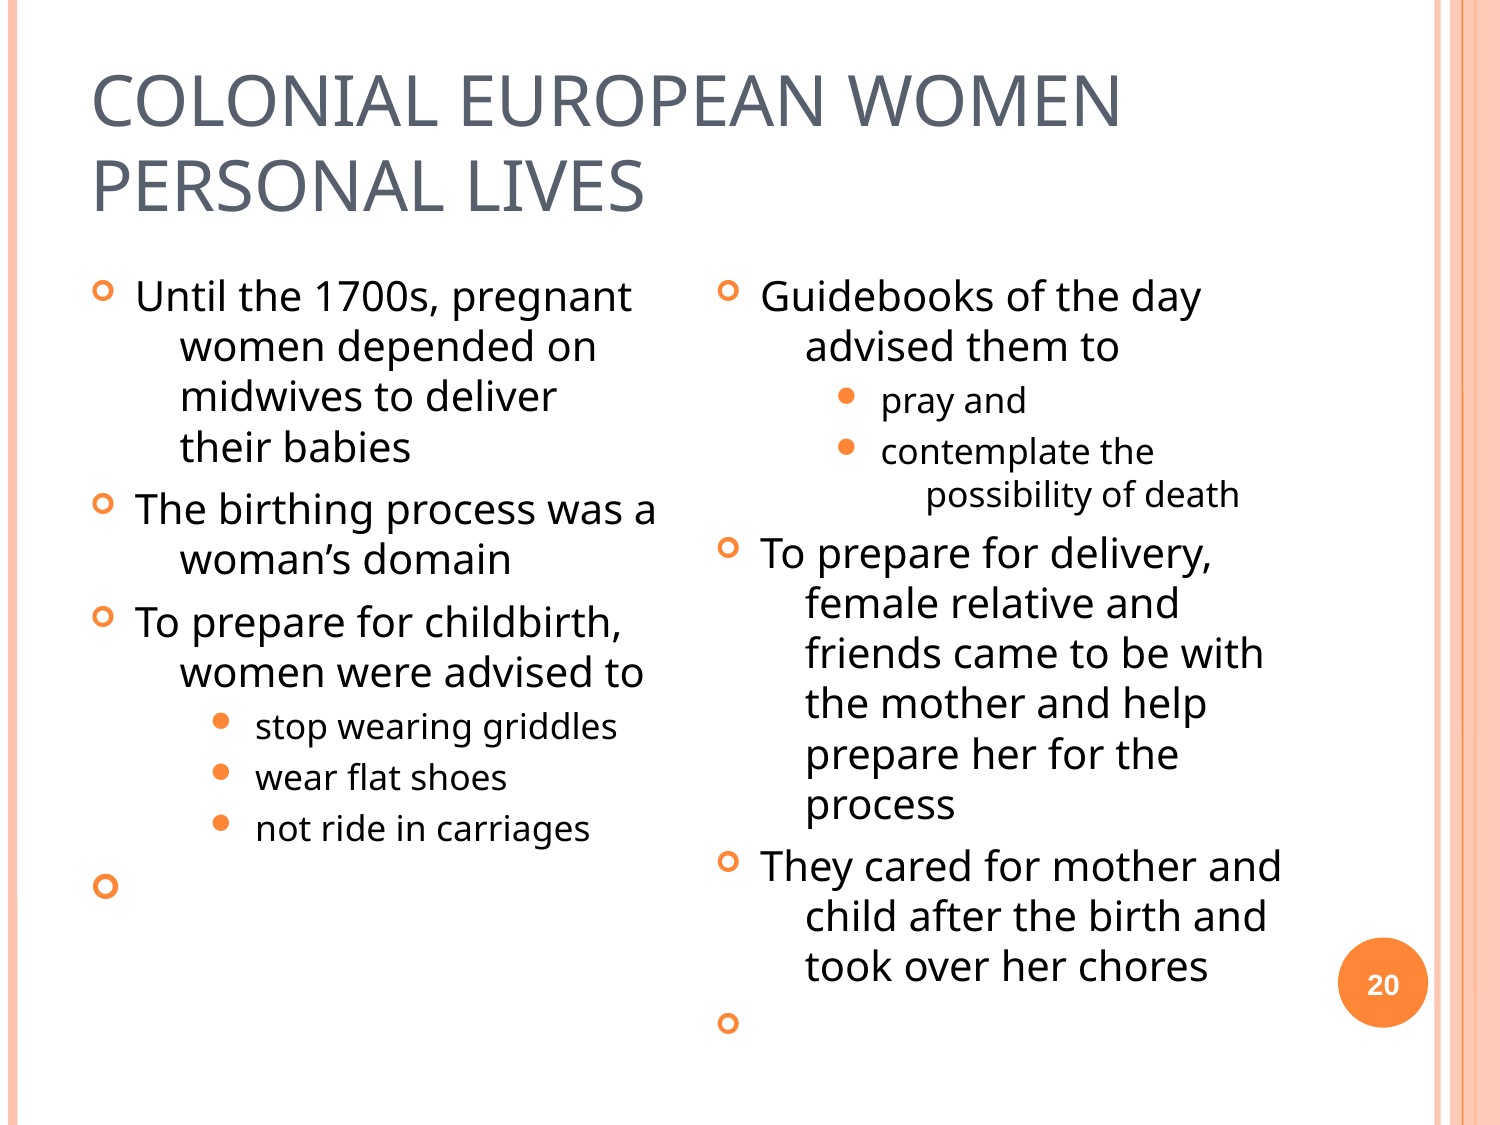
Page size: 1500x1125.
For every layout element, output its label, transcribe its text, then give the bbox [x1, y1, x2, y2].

list Until the 1700s, pregnant women depended on midwives to deliver their babies The birthing process was a woman’s domain To prepare for childbirth, women were advised to stop wearing griddles wear flat shoes not ride in carriages [75, 262, 676, 1013]
list Guidebooks of the day advised them to pray and contemplate the possibility of death To prepare for delivery, female relative and friends came to be with the mother and help prepare her for the process They cared for mother and child after the birth and took over her chores [700, 262, 1301, 1013]
title Colonial European Women Personal Lives [75, 45, 1300, 233]
text_box [1333, 940, 1434, 1027]
